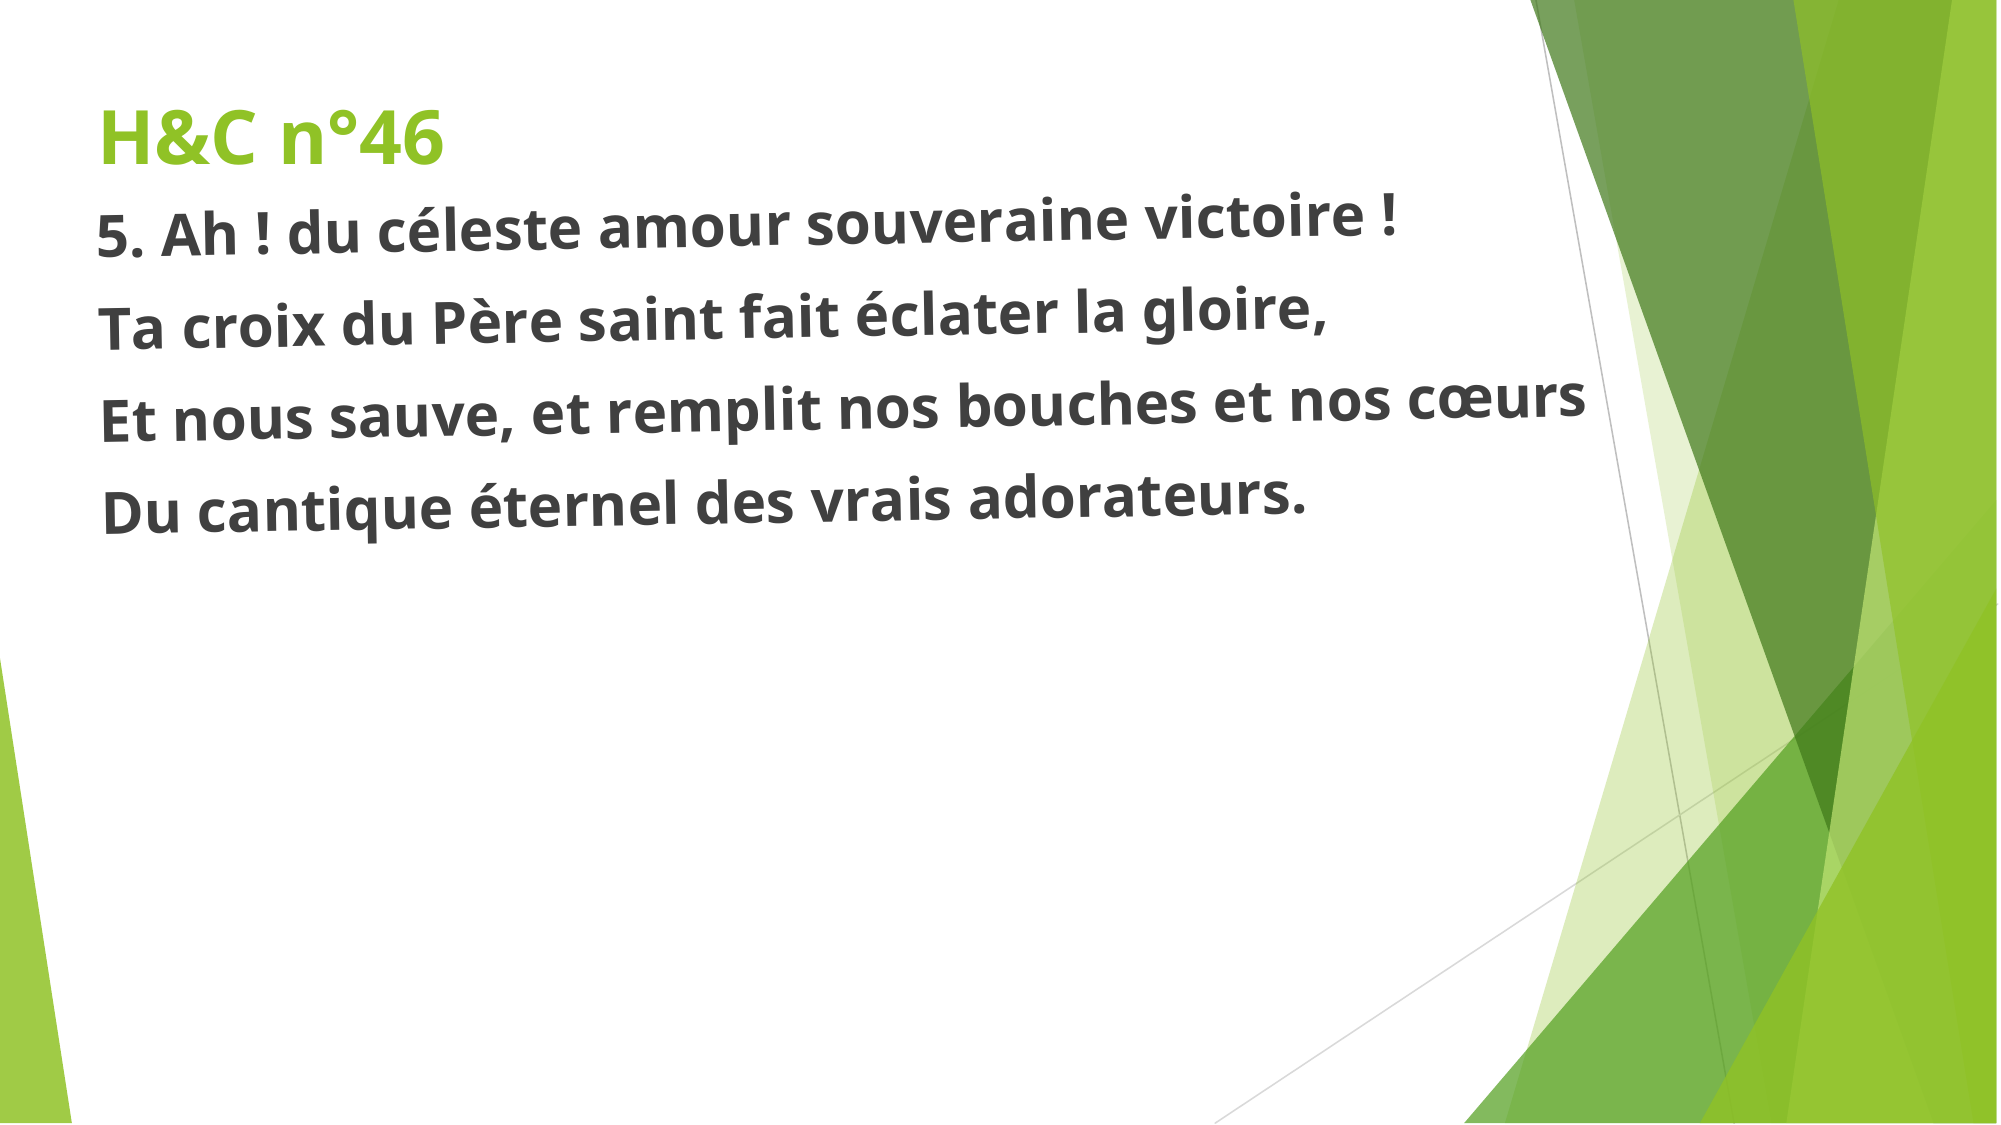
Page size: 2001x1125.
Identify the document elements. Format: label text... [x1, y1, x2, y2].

text_box H&C n°46 [82, 82, 496, 181]
text_box 5. Ah ! du céleste amour souveraine victoire ! Ta croix du Père saint fait éclater la gloire, Et nous sauve, et remplit nos bouches et nos cœurs Du cantique éternel des vrais adorateurs. [80, 149, 1963, 1095]
